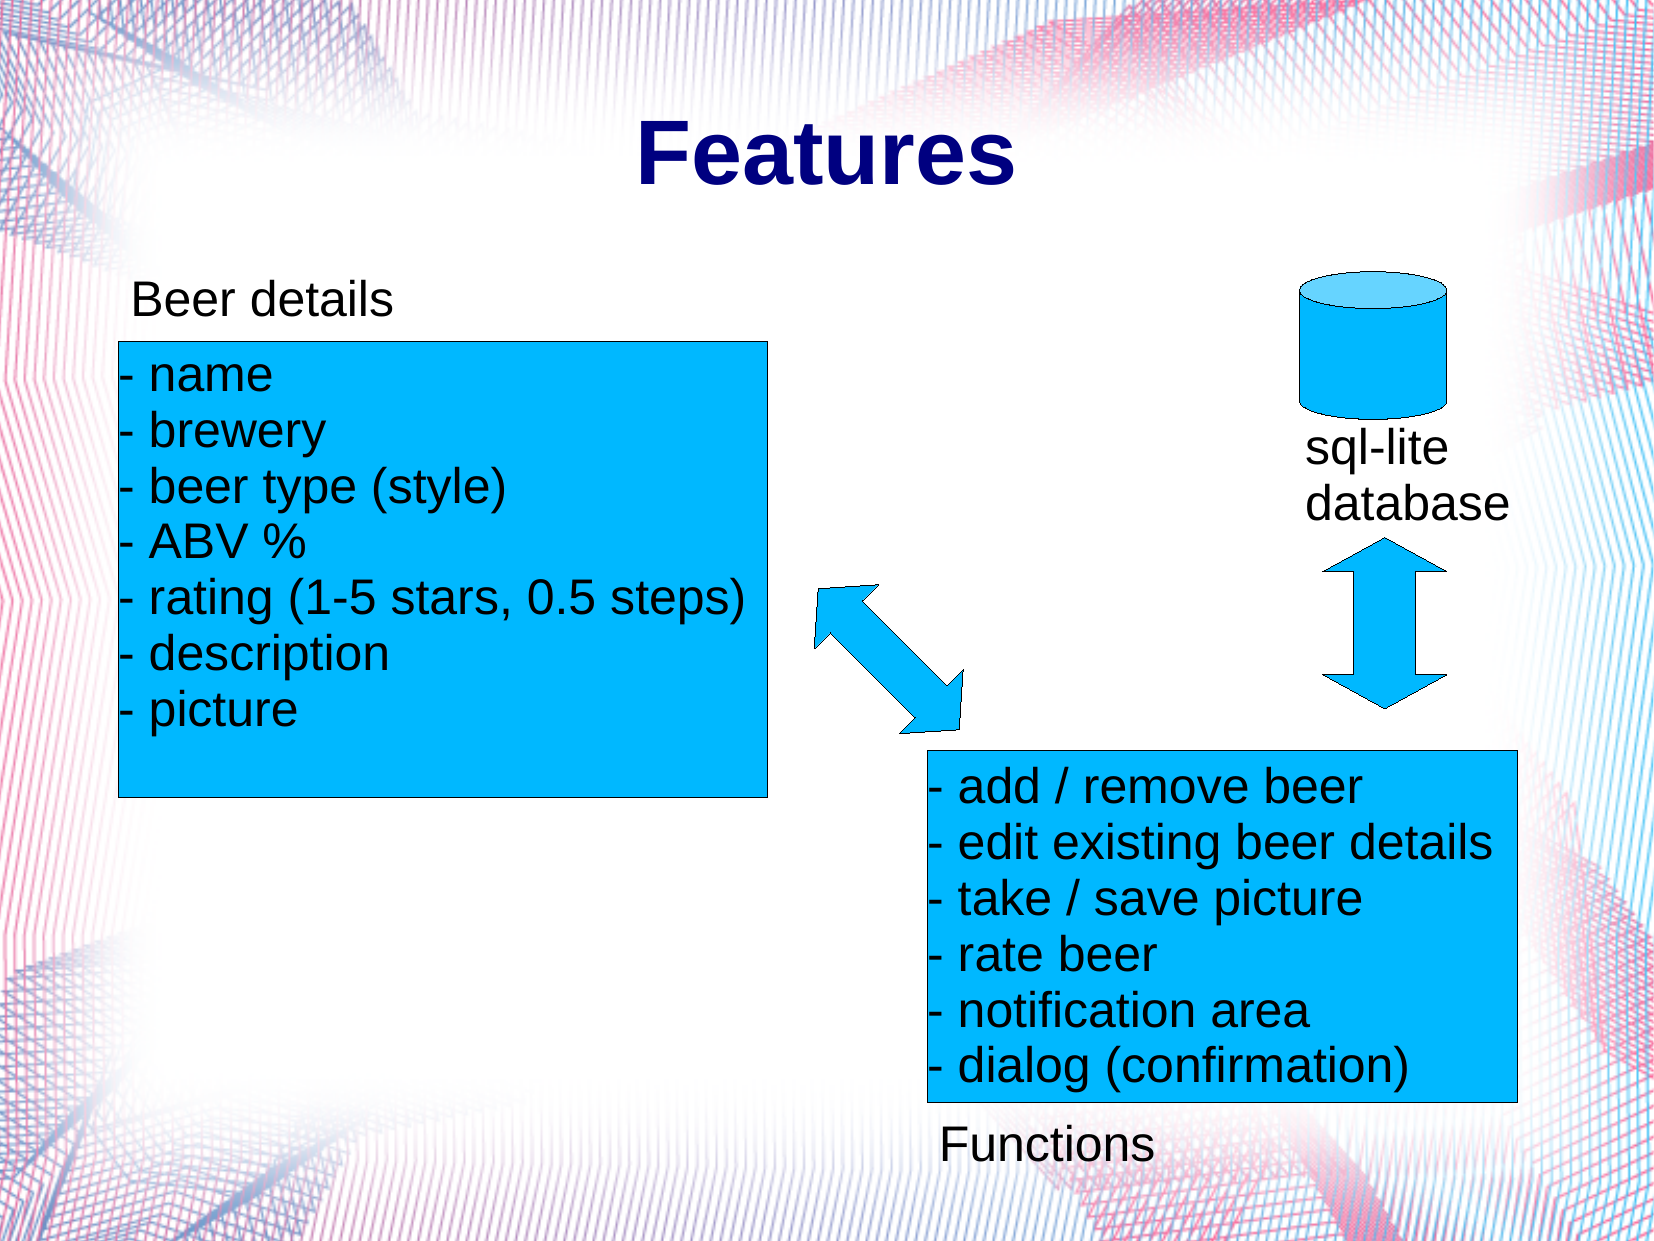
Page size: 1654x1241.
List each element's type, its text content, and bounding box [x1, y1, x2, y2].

text_box Functions [938, 1115, 1353, 1182]
text_box - name - brewery - beer type (style) - ABV % - rating (1-5 stars, 0.5 steps) - description - picture [118, 341, 768, 798]
text_box [1299, 292, 1447, 419]
text_box sql-lite database [1305, 419, 1542, 531]
text_box [1322, 537, 1447, 709]
picture [0, 0, 1654, 1241]
text_box Beer details [130, 271, 533, 328]
title Features [82, 49, 1571, 257]
text_box [814, 584, 964, 734]
text_box - add / remove beer - edit existing beer details - take / save picture - rate beer - notification area - dialog (confirmation) [927, 750, 1518, 1103]
